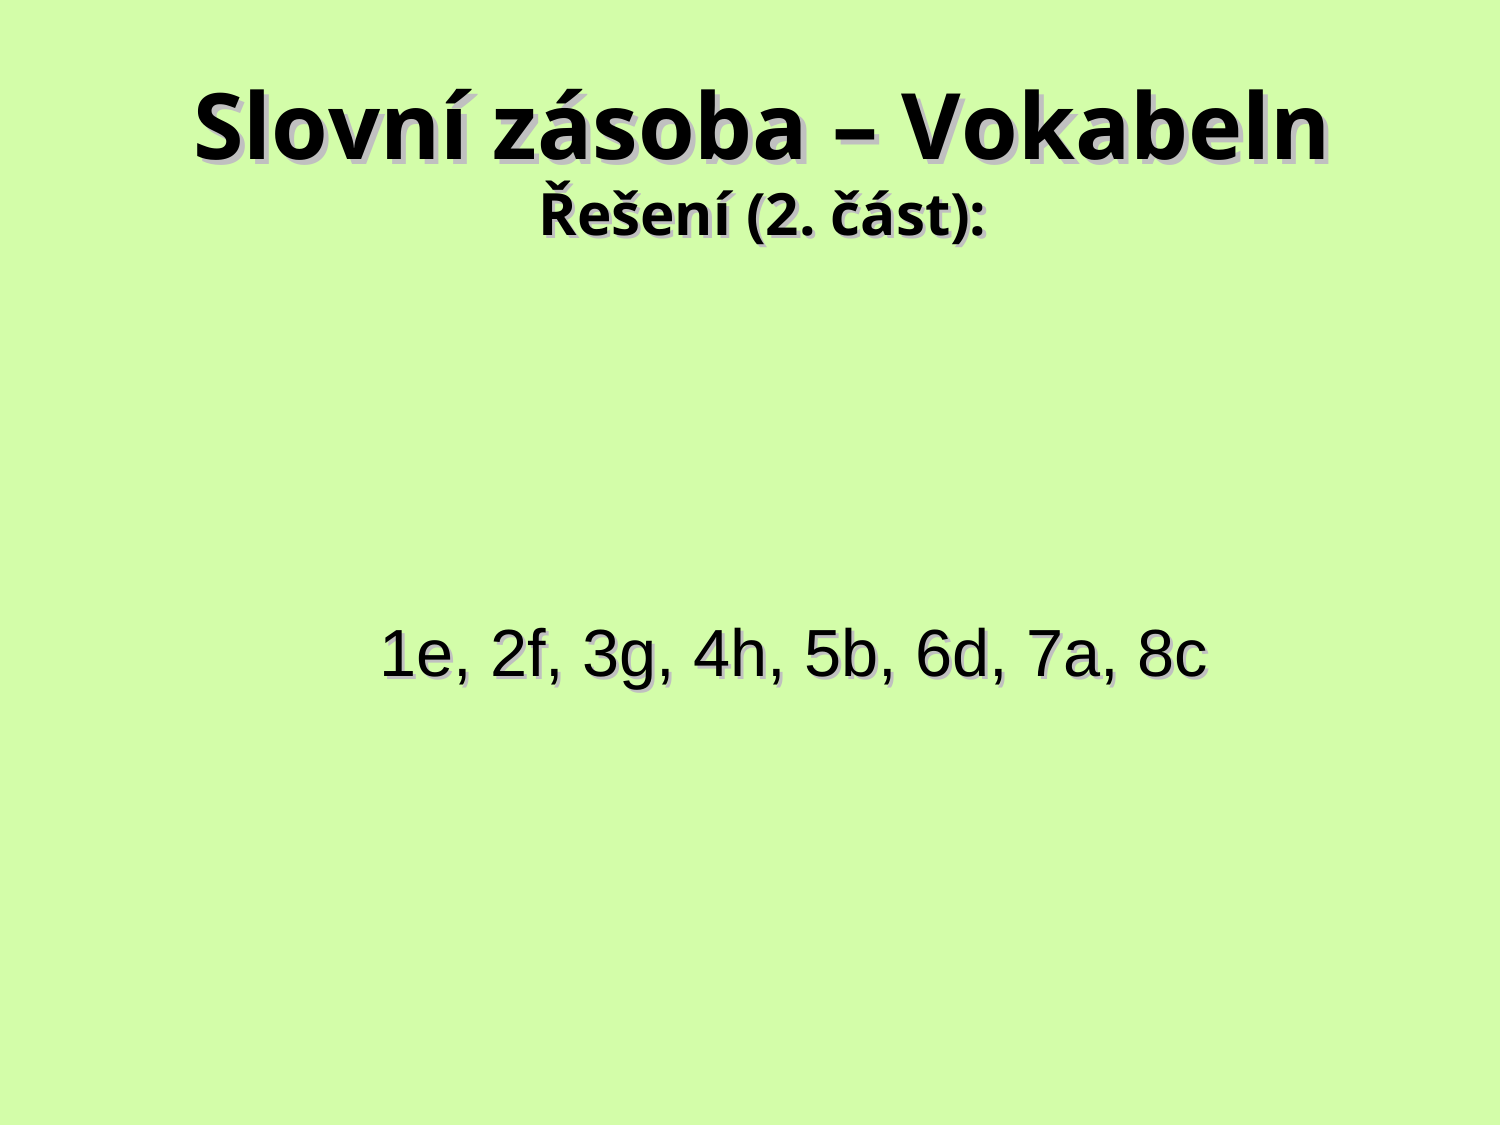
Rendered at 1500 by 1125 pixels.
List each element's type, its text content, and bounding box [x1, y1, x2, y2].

list 1e, 2f, 3g, 4h, 5b, 6d, 7a, 8c [137, 312, 1451, 1000]
title Slovní zásoba – Vokabeln Řešení (2. část): [75, 40, 1451, 276]
